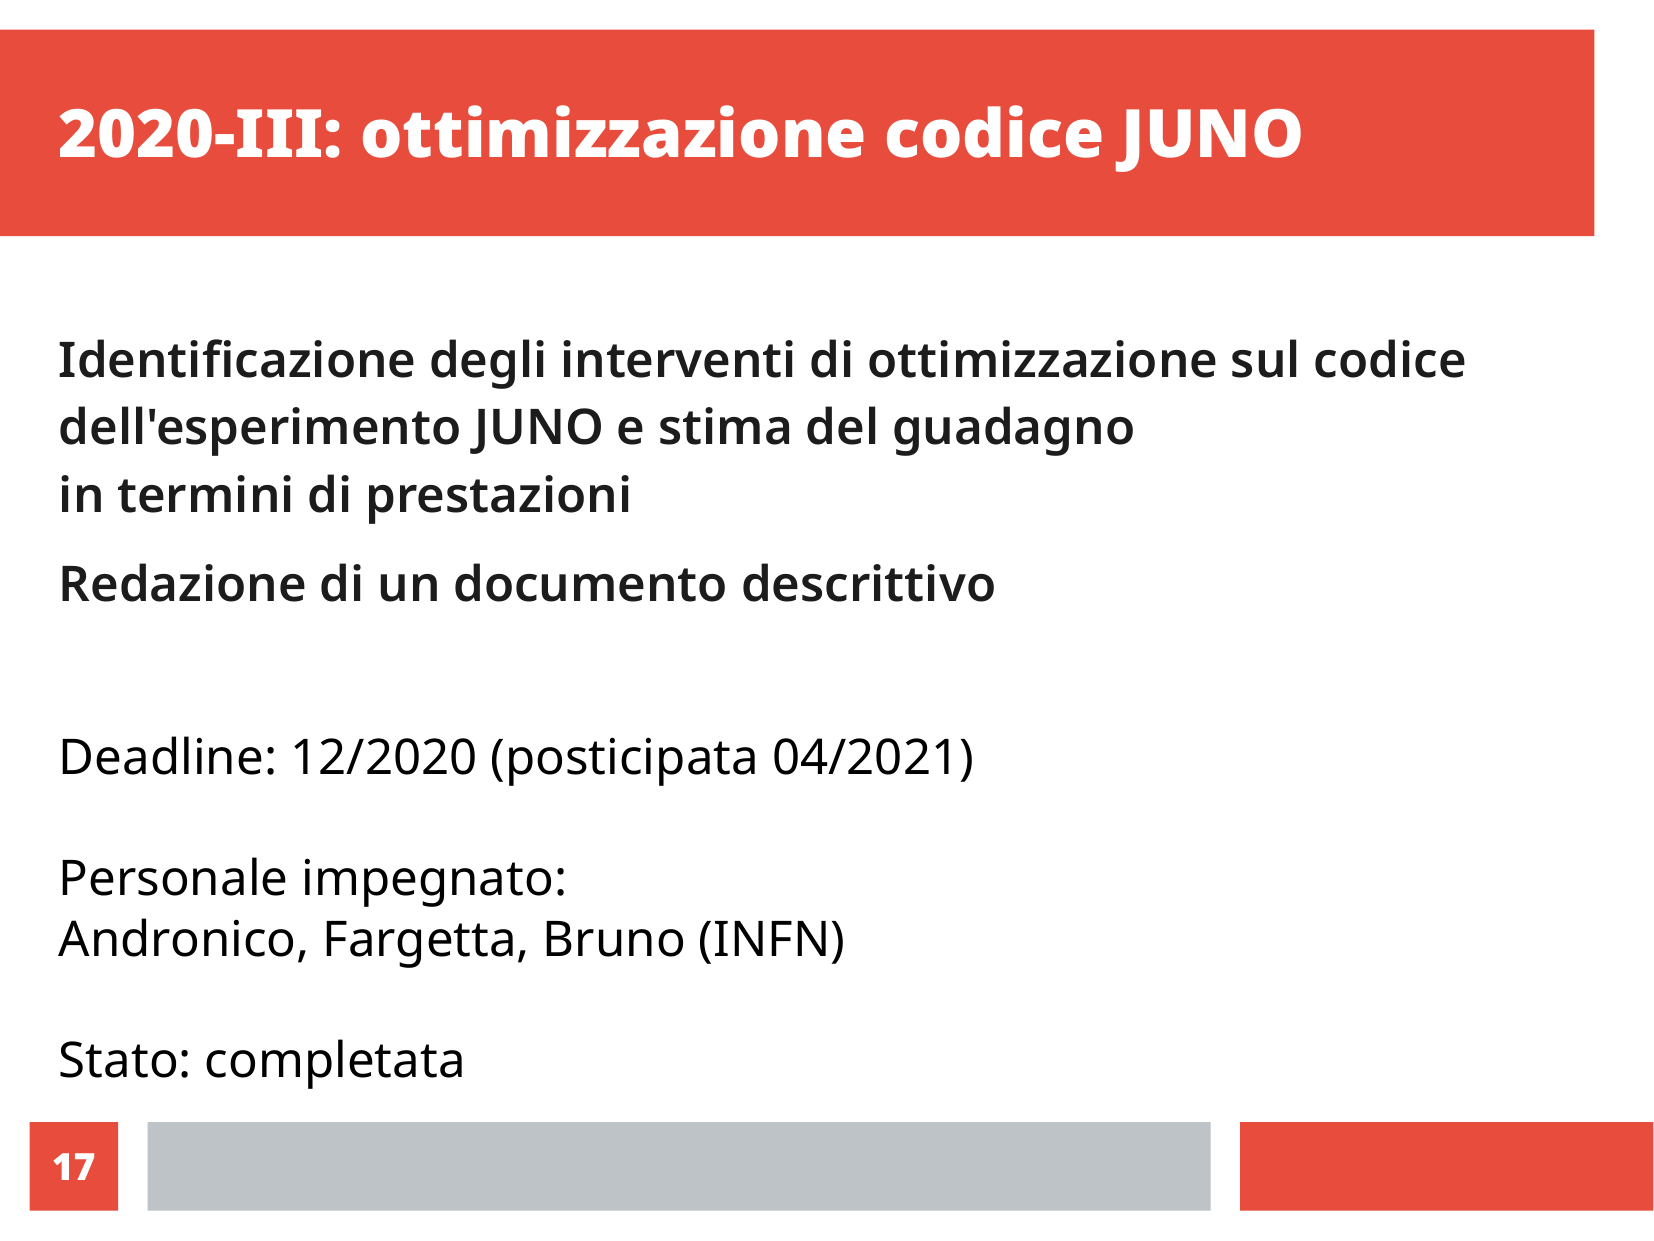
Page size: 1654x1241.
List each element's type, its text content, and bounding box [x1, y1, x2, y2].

title 2020-III: ottimizzazione codice JUNO [59, 59, 1595, 178]
list Identificazione degli interventi di ottimizzazione sul codice dell'esperimento JUNO e stima del guadagno in termini di prestazioni Redazione di un documento descrittivo Deadline: 12/2020 (posticipata 04/2021) Personale impegnato: Andronico, Fargetta, Bruno (INFN) Stato: completata [59, 324, 1565, 1093]
